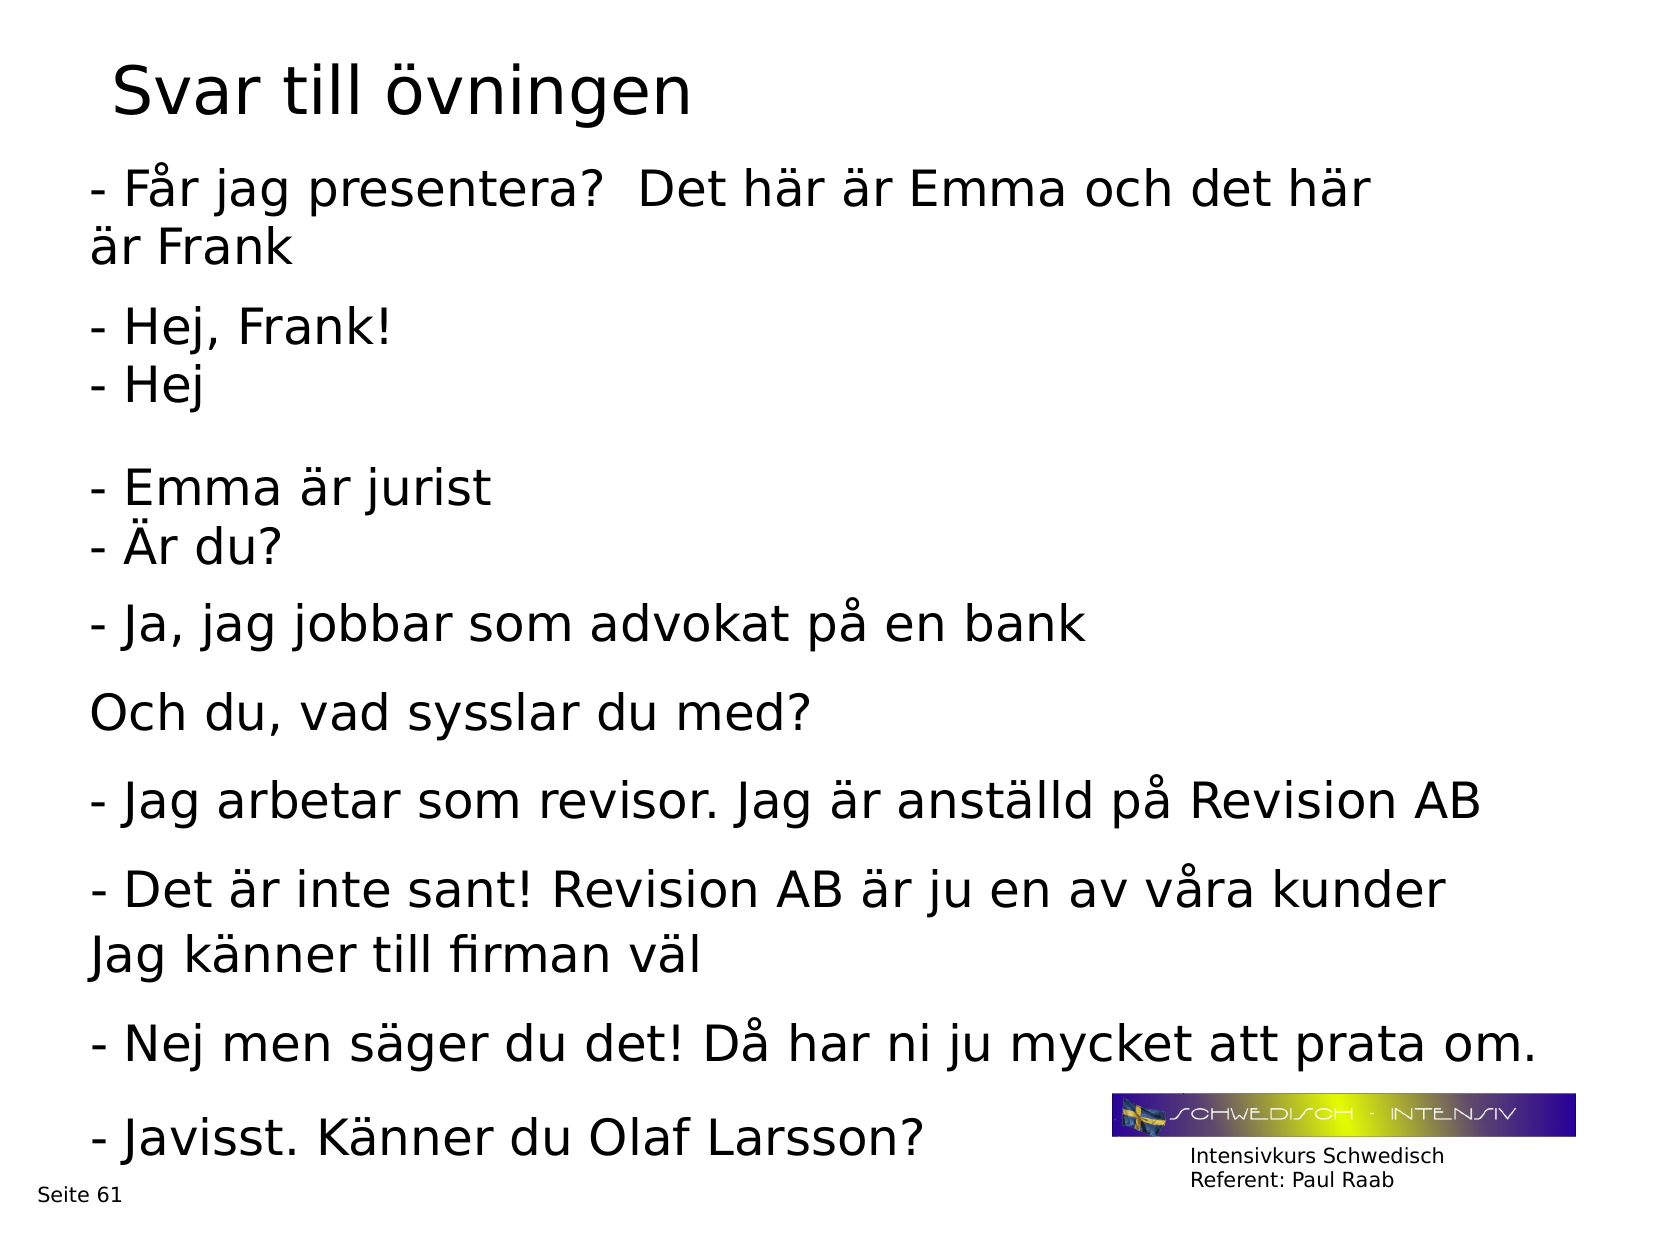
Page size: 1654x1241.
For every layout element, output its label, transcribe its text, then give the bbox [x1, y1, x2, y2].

text_box - Emma är jurist - Är du? [75, 452, 526, 584]
text_box Svar till övningen [75, 45, 751, 138]
text_box - Nej men säger du det! Då har ni ju mycket att prata om. [75, 1007, 1595, 1101]
text_box - Javisst. Känner du Olaf Larsson? [75, 1101, 1595, 1200]
text_box Och du, vad sysslar du med? [75, 676, 1126, 770]
text_box Jag känner till firman väl [75, 918, 1595, 1007]
text_box - Hej, Frank! - Hej [75, 290, 451, 443]
text_box - Det är inte sant! Revision AB är ju en av våra kunder [75, 853, 1595, 918]
text_box - Får jag presentera? Det här är Emma och det här är Frank [75, 152, 1388, 301]
text_box - Jag arbetar som revisor. Jag är anställd på Revision AB [75, 765, 1595, 853]
text_box - Ja, jag jobbar som advokat på en bank [75, 587, 1126, 676]
